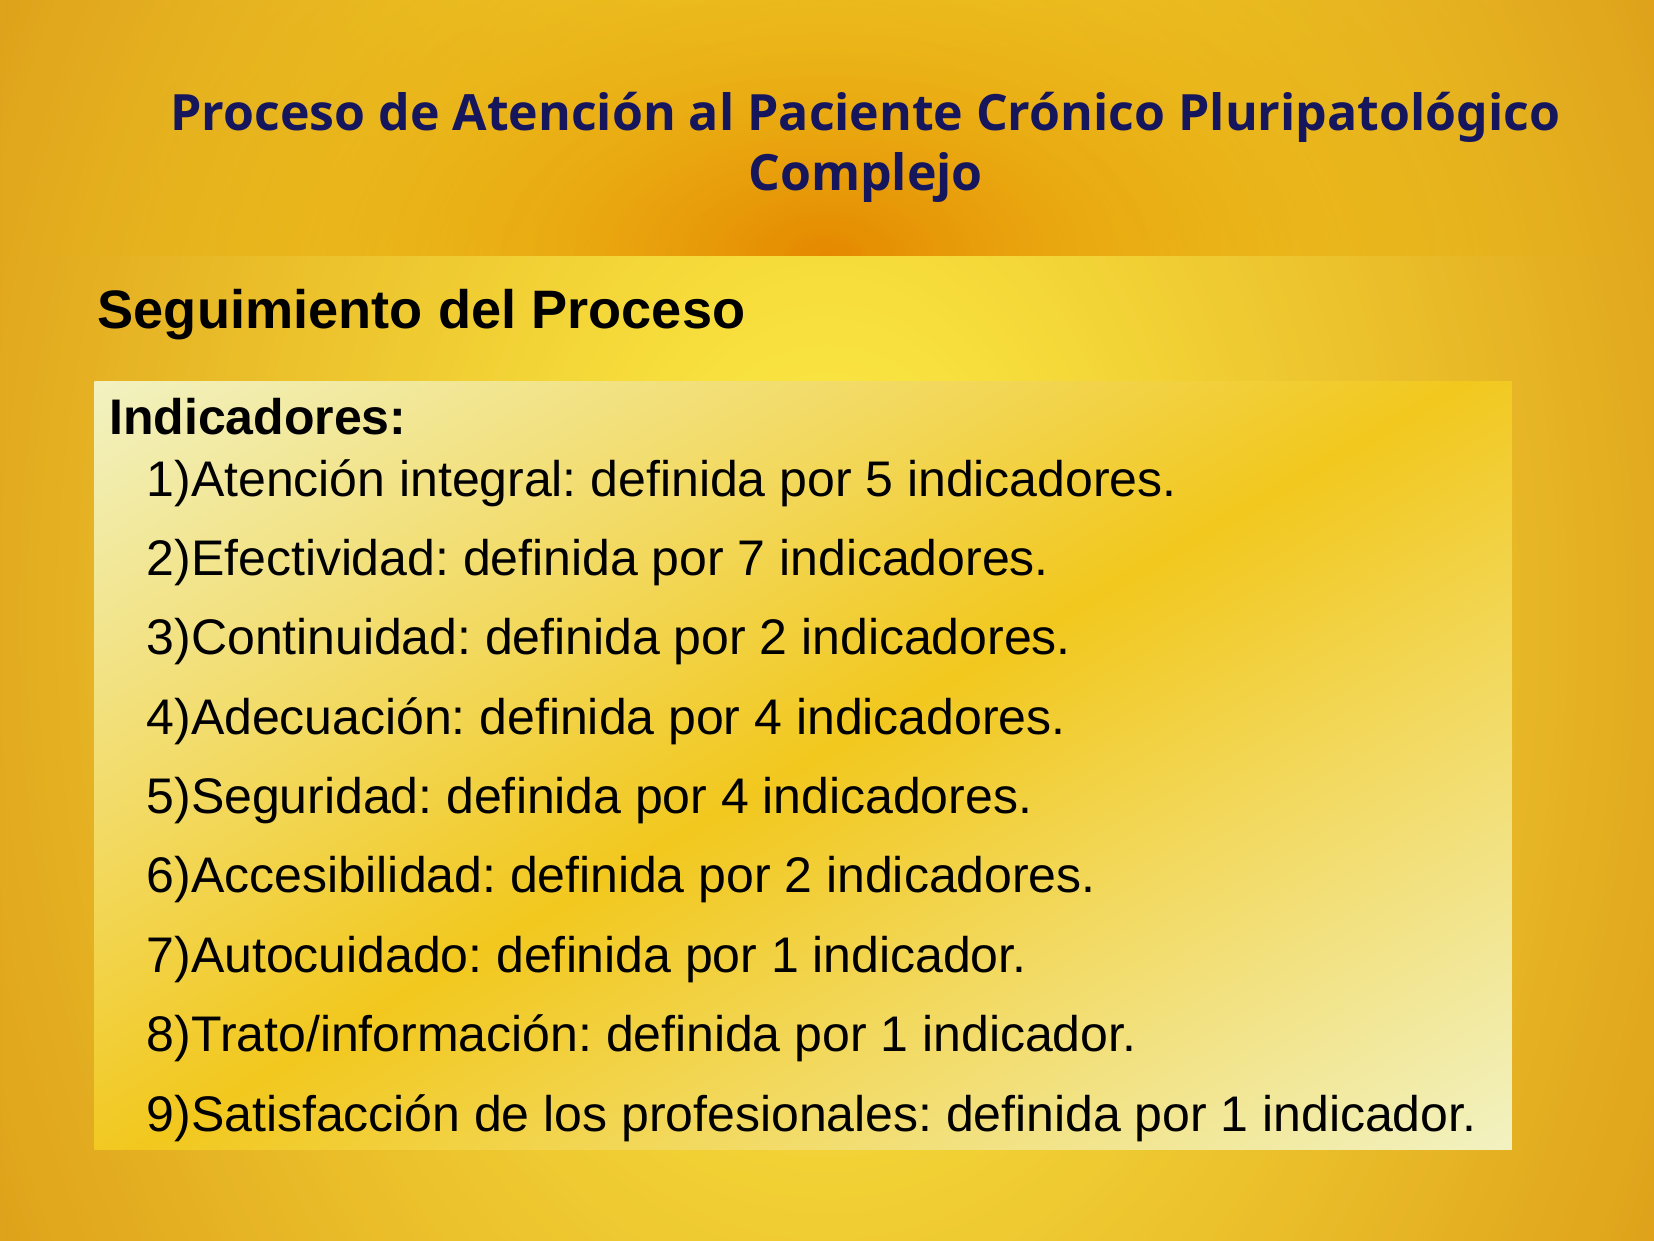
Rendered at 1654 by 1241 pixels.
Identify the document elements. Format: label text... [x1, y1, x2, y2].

text_box Proceso de Atención al Paciente Crónico Pluripatológico Complejo [110, 73, 1622, 208]
text_box Seguimiento del Proceso [82, 271, 827, 348]
text_box Indicadores: Atención integral: definida por 5 indicadores. Efectividad: definida por 7 indicadores. Continuidad: definida por 2 indicadores. Adecuación: definida por 4 indicadores. Seguridad: definida por 4 indicadores. Accesibilidad: definida por 2 indicadores. Autocuidado: definida por 1 indicador. Trato/información: definida por 1 indicador. Satisfacción de los profesionales: definida por 1 indicador. [94, 381, 1512, 1150]
